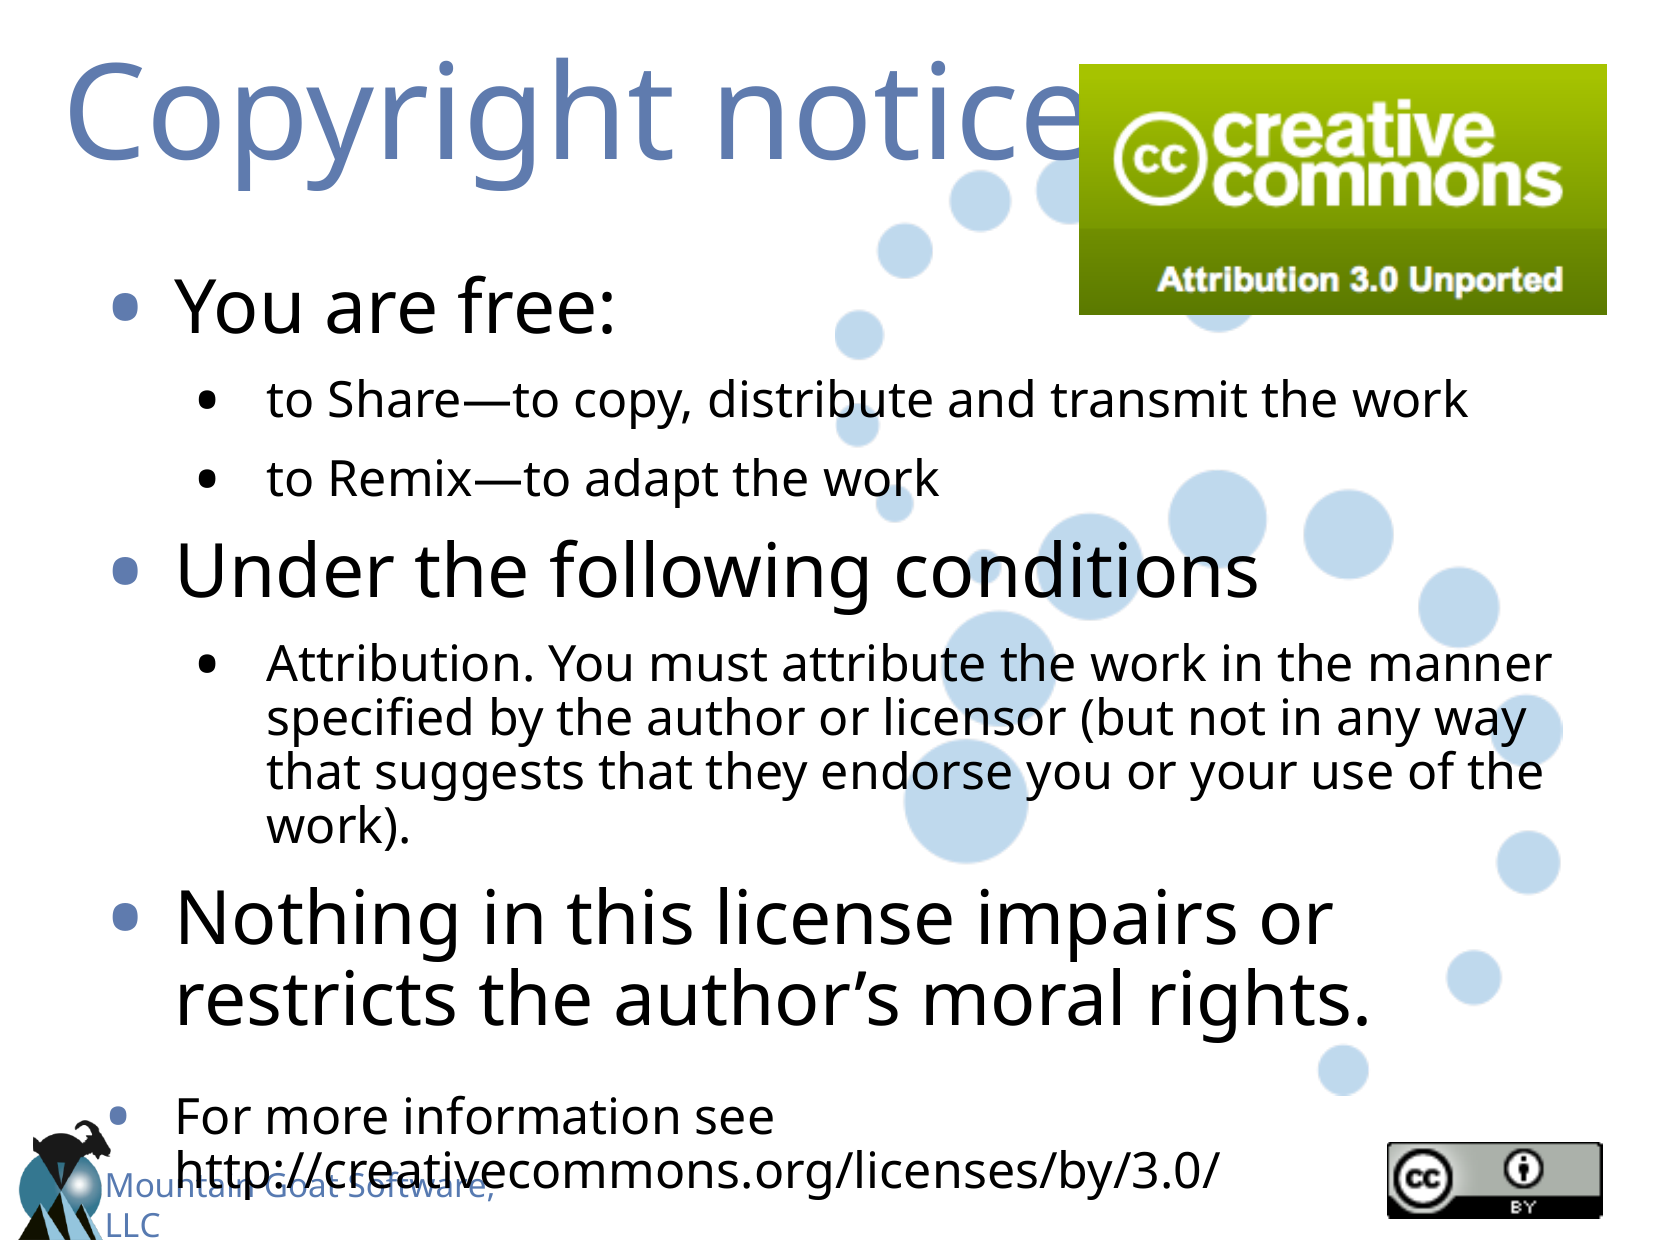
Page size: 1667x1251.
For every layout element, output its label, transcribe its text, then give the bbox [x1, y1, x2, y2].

picture [18, 1120, 56, 1240]
title Copyright notice [56, 18, 1609, 194]
picture [835, 64, 1607, 315]
list You are free: to Share―to copy, distribute and transmit the work to Remix―to adapt the work Under the following conditions Attribution. You must attribute the work in the manner specified by the author or licensor (but not in any way that suggests that they endorse you or your use of the work). Nothing in this license impairs or restricts the author’s moral rights. For more information see http://creativecommons.org/licenses/by/3.0/ [56, 262, 1609, 1247]
